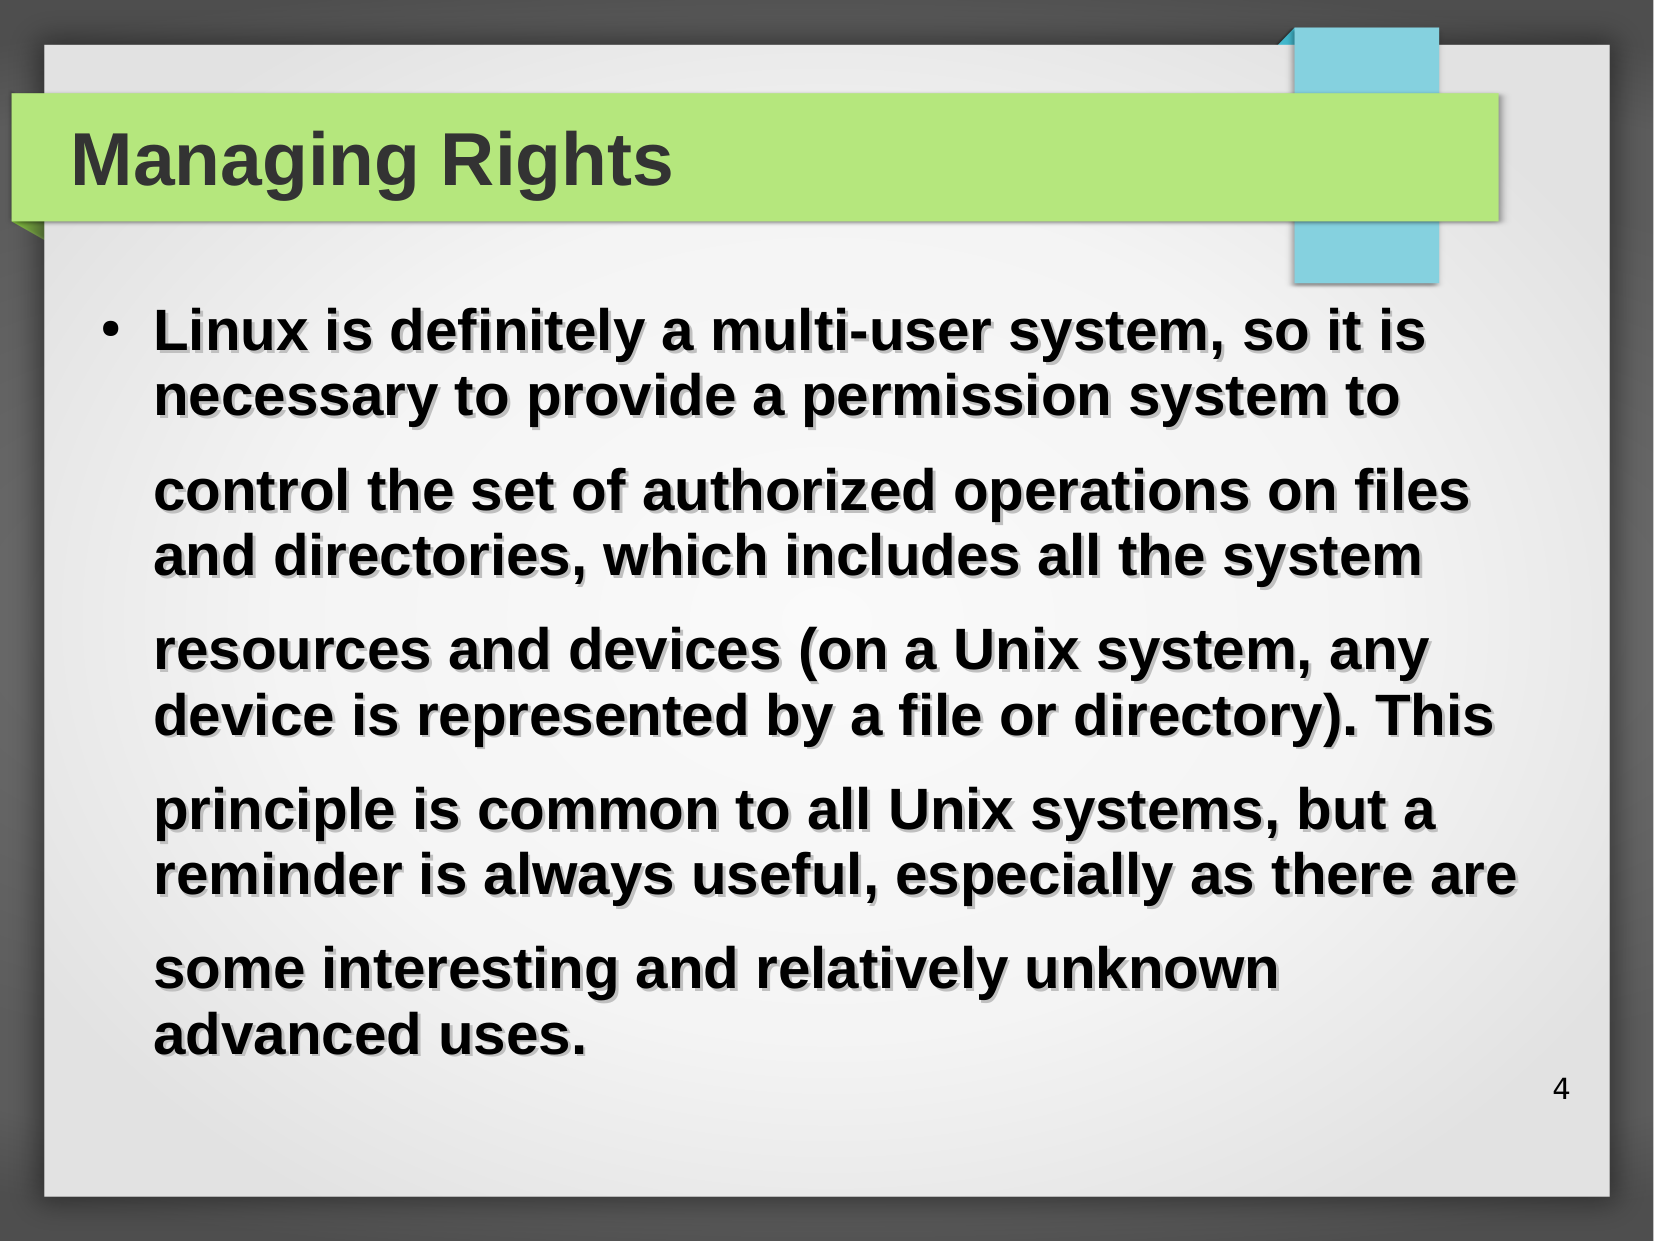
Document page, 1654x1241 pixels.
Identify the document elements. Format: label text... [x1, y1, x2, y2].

list Linux is definitely a multi-user system, so it is necessary to provide a permission system to control the set of authorized operations on files and directories, which includes all the system resources and devices (on a Unix system, any device is represented by a file or directory). This principle is common to all Unix systems, but a reminder is always useful, especially as there are some interesting and relatively unknown advanced uses. [82, 298, 1538, 1224]
title Managing Rights [70, 106, 1229, 213]
picture [0, 0, 1654, 1241]
